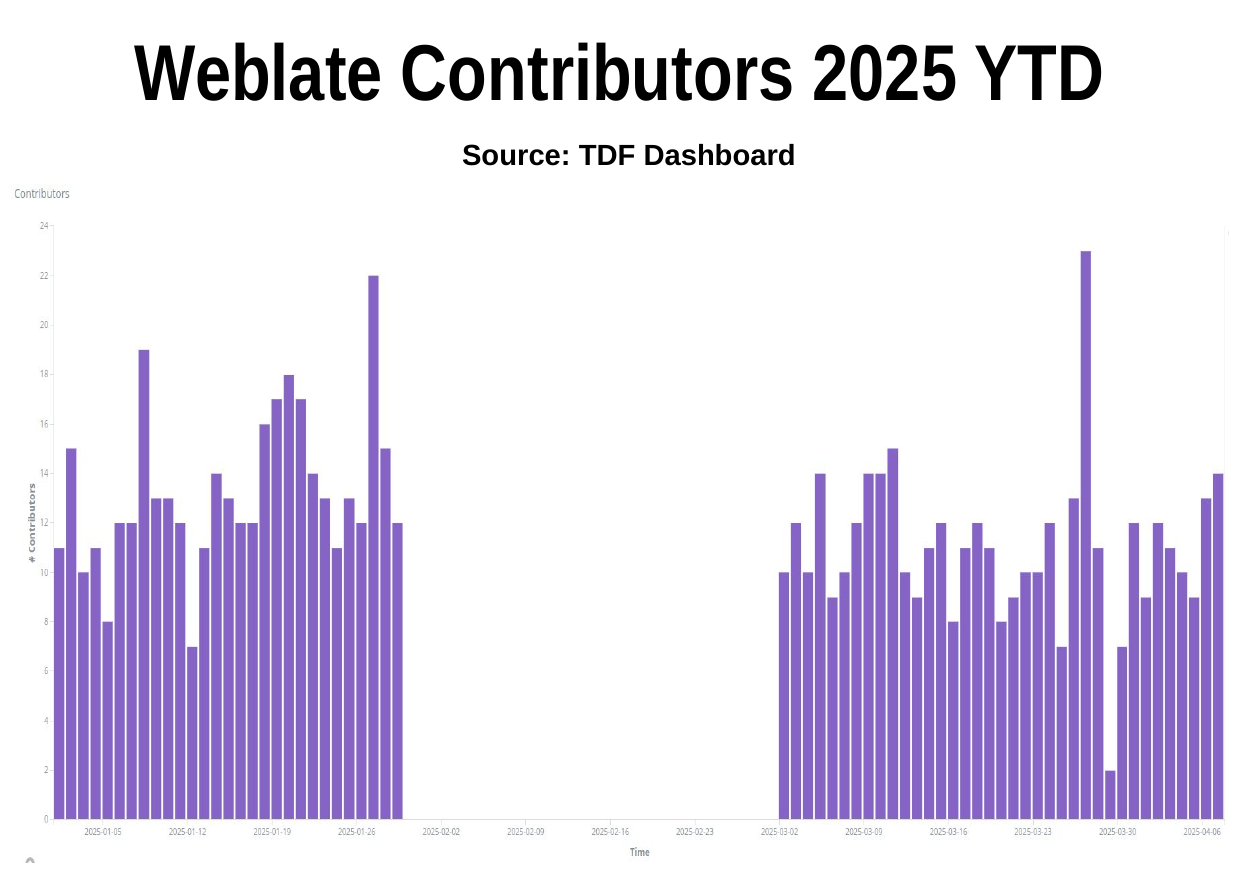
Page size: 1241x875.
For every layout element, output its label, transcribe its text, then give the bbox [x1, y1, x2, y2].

text_box Source: TDF Dashboard [447, 131, 812, 184]
picture [11, 184, 1229, 863]
title Weblate Contributors 2025 YTD [11, 12, 1229, 132]
